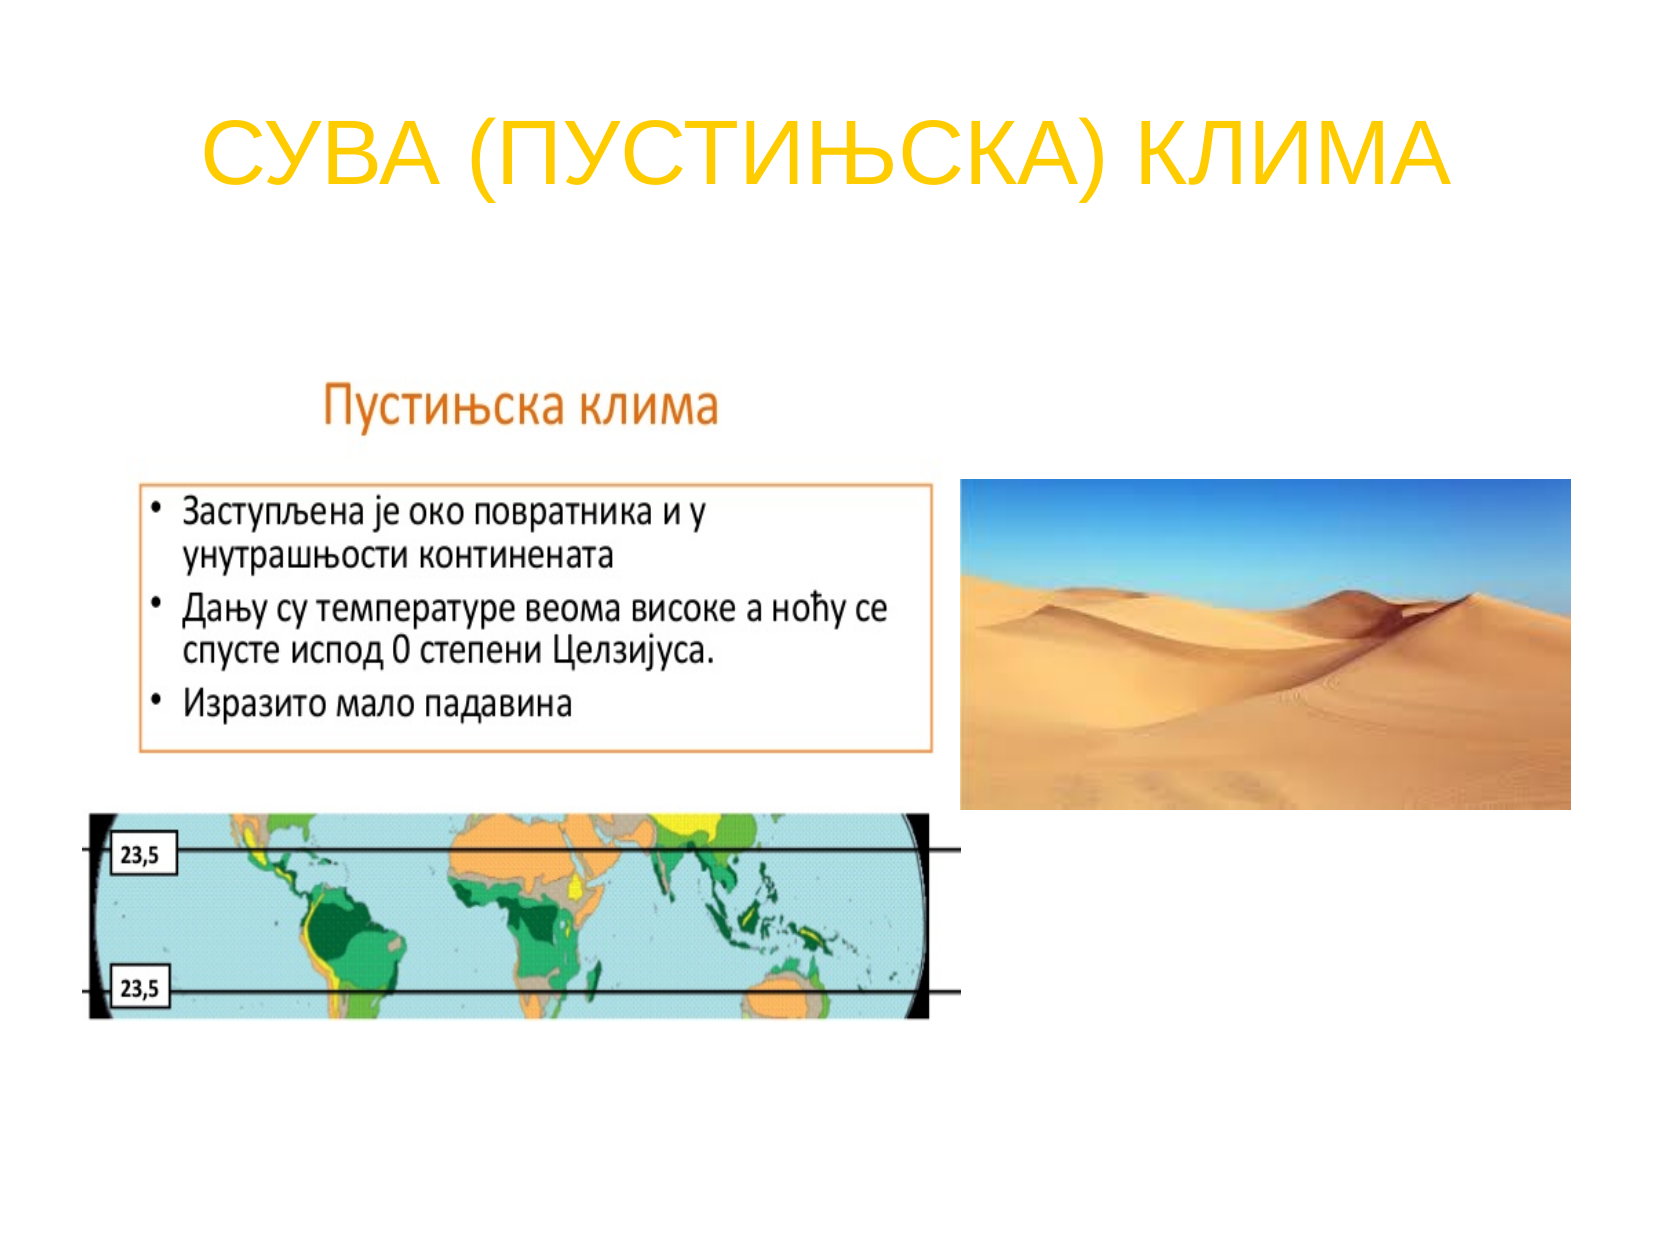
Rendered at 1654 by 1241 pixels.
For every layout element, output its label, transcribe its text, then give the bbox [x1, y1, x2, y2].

title СУВА (ПУСТИЊСКА) КЛИМА [82, 49, 1571, 257]
picture [82, 299, 1571, 1100]
